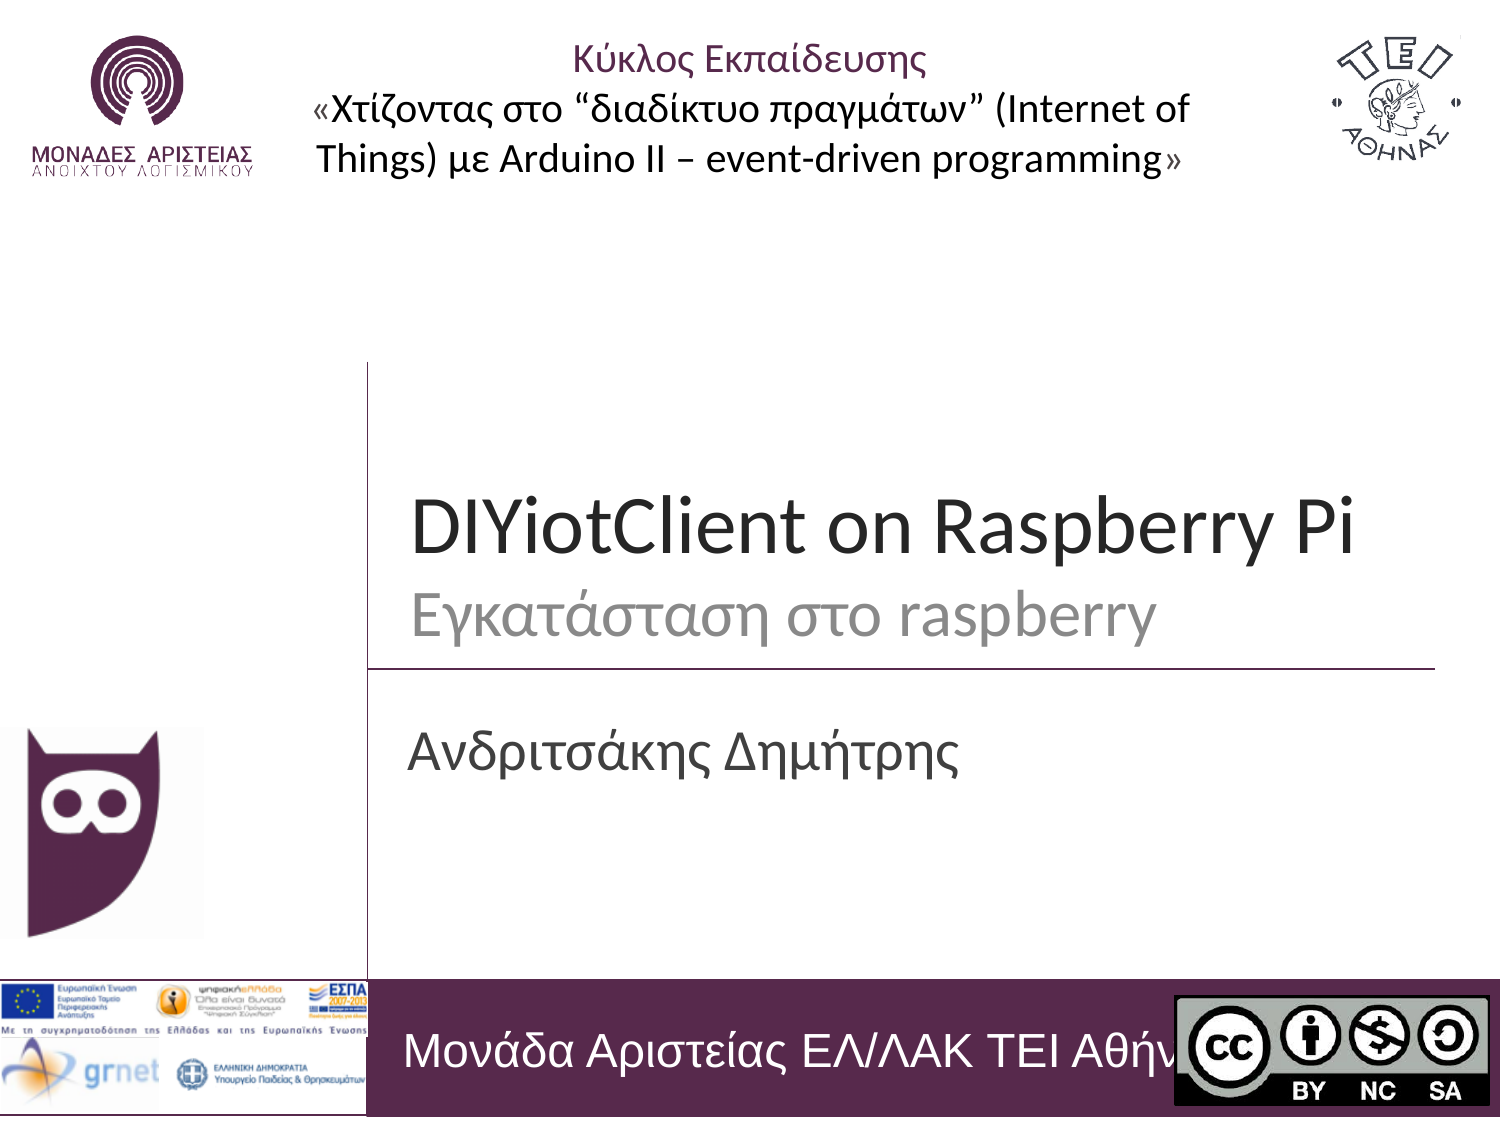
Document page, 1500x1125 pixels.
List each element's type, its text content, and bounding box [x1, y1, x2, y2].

picture [0, 727, 204, 939]
picture [31, 36, 253, 177]
picture [175, 1057, 366, 1092]
subtitle Μονάδα Αριστείας ΕΛ/ΛΑΚ ΤΕΙ Αθήνας [387, 992, 1488, 1105]
text_box Ανδριτσάκης Δημήτρης [392, 704, 1455, 963]
picture [0, 982, 368, 1113]
picture [1331, 35, 1461, 167]
picture [1174, 995, 1490, 1106]
title DIYiotClient on Raspberry Pi Εγκατάσταση στο raspberry [395, 357, 1459, 658]
text_box Κύκλος Εκπαίδευσης «Χτίζοντας στο “διαδίκτυο πραγμάτων” (Internet οf Things) με Arduino II – event-driven programming» [280, 22, 1220, 190]
